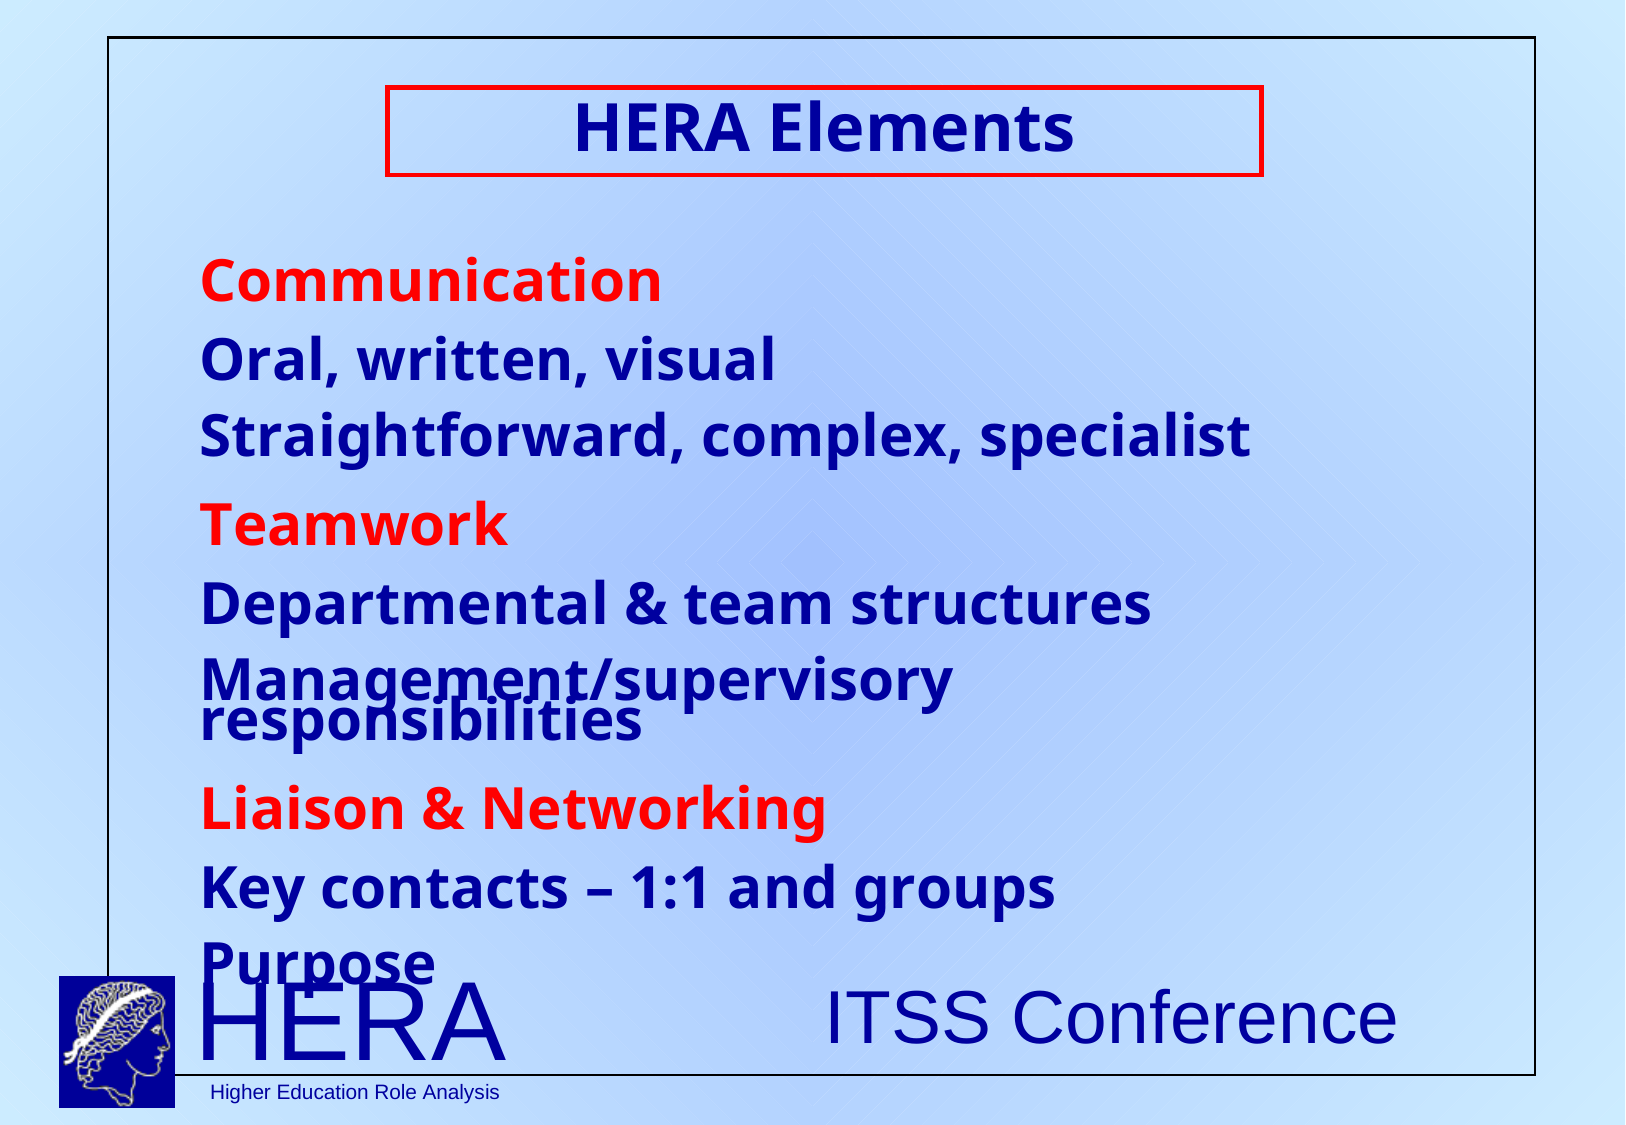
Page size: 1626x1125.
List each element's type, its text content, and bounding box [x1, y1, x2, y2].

text_box HERA Elements [387, 87, 1262, 175]
picture [59, 976, 175, 1108]
text_box Communication Oral, written, visual Straightforward, complex, specialist Teamwork Departmental & team structures Management/supervisory responsibilities Liaison & Networking Key contacts – 1:1 and groups Purpose [137, 249, 1413, 1000]
